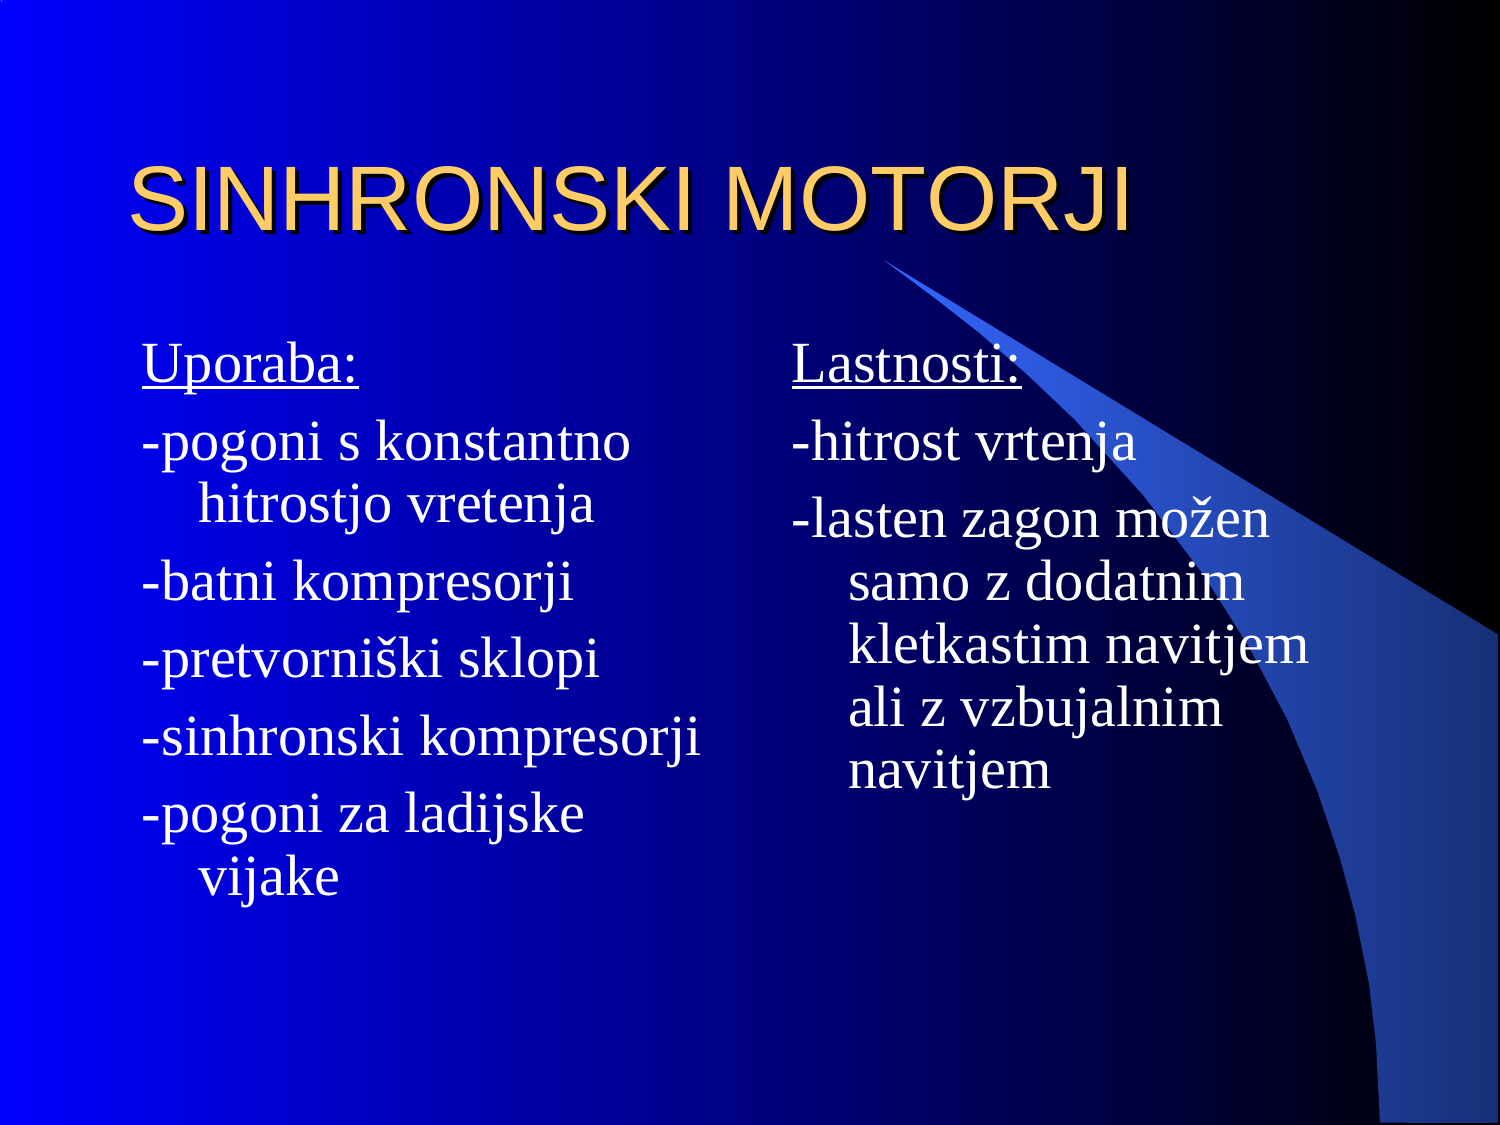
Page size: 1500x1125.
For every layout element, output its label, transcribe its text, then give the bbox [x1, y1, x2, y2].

list Lastnosti: -hitrost vrtenja -lasten zagon možen samo z dodatnim kletkastim navitjem ali z vzbujalnim navitjem [761, 324, 1387, 1001]
list Uporaba: -pogoni s konstantno hitrostjo vretenja -batni kompresorji -pretvorniški sklopi -sinhronski kompresorji -pogoni za ladijske vijake [111, 324, 738, 1001]
title SINHRONSKI MOTORJI [111, 99, 1438, 288]
